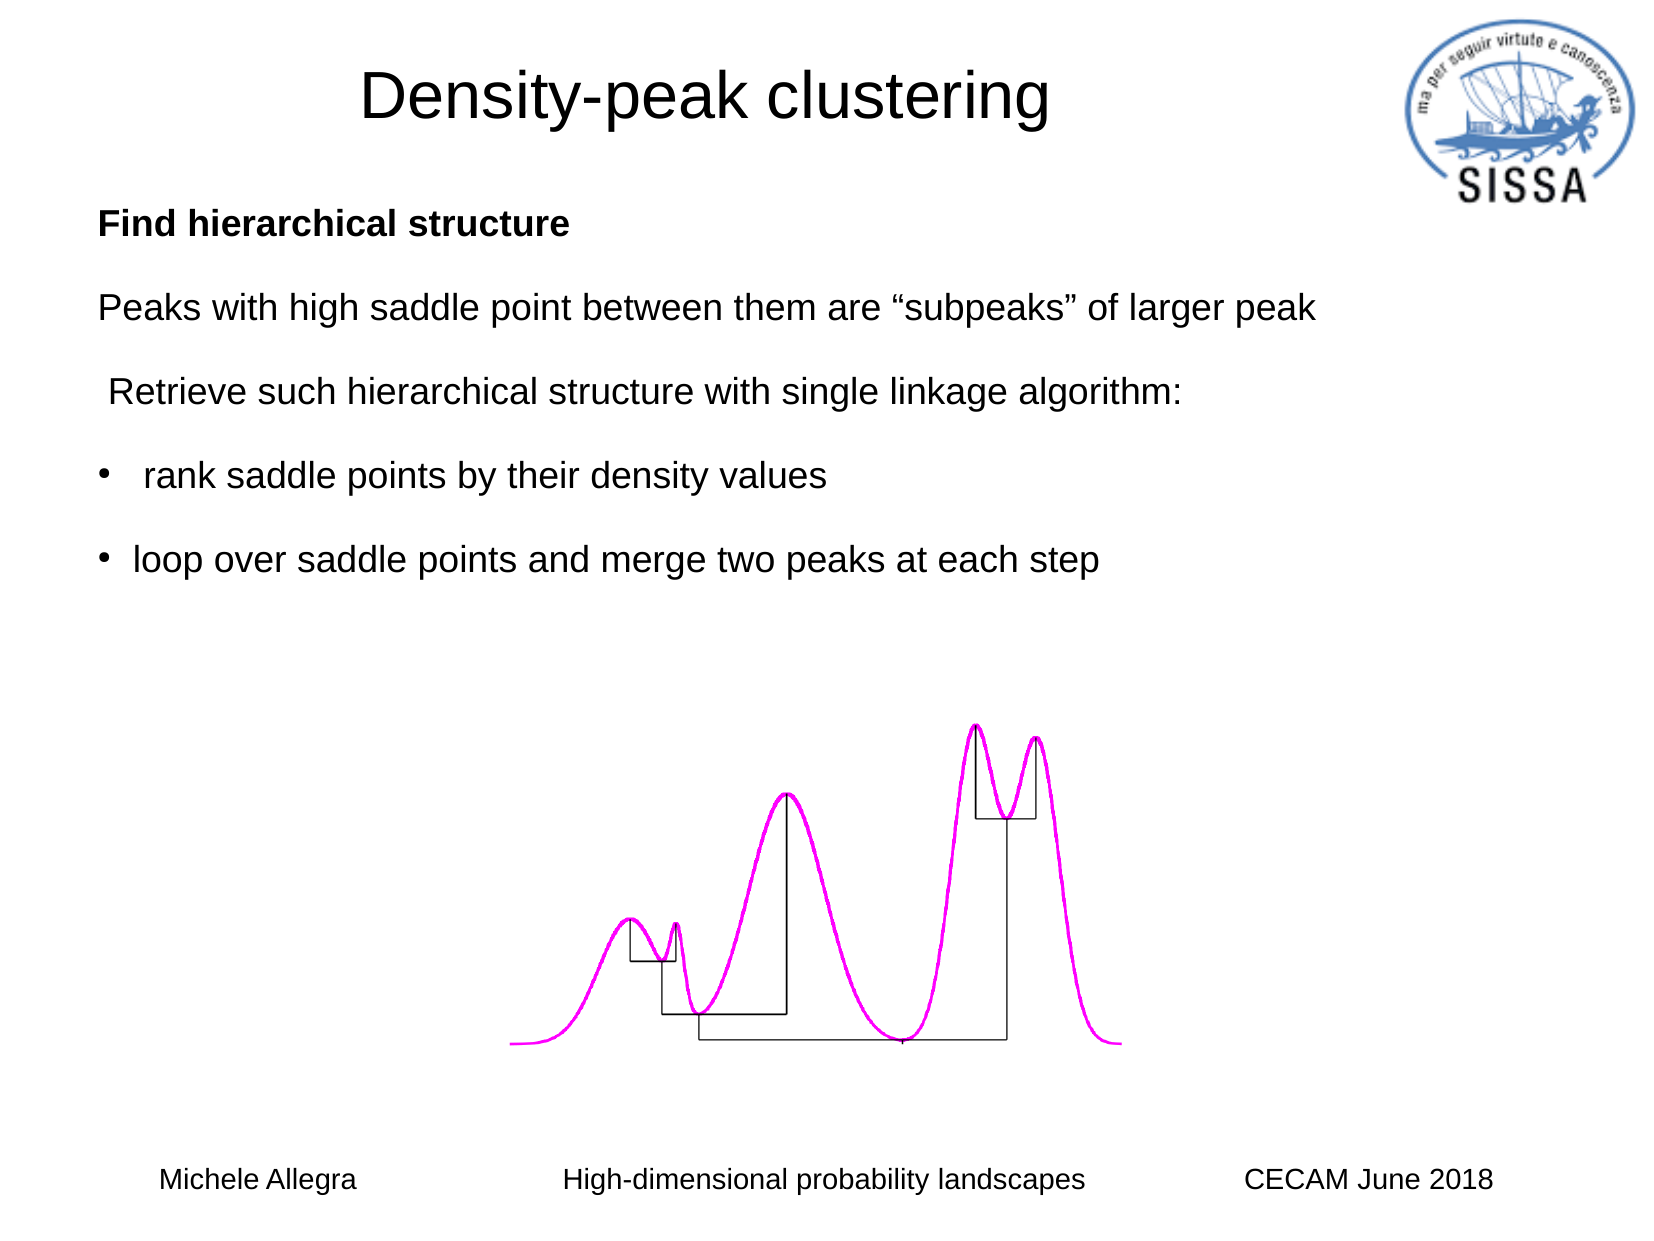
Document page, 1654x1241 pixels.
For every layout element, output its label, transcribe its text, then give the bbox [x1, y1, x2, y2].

title Density-peak clustering [80, 44, 1333, 147]
picture [491, 622, 1143, 1058]
text_box Find hierarchical structure Peaks with high saddle point between them are “subpeaks” of larger peak Retrieve such hierarchical structure with single linkage algorithm: rank saddle points by their density values loop over saddle points and merge two peaks at each step [82, 194, 1382, 588]
picture [1391, 16, 1652, 207]
title Michele Allegra High-dimensional probability landscapes CECAM June 2018 [82, 1141, 1571, 1217]
